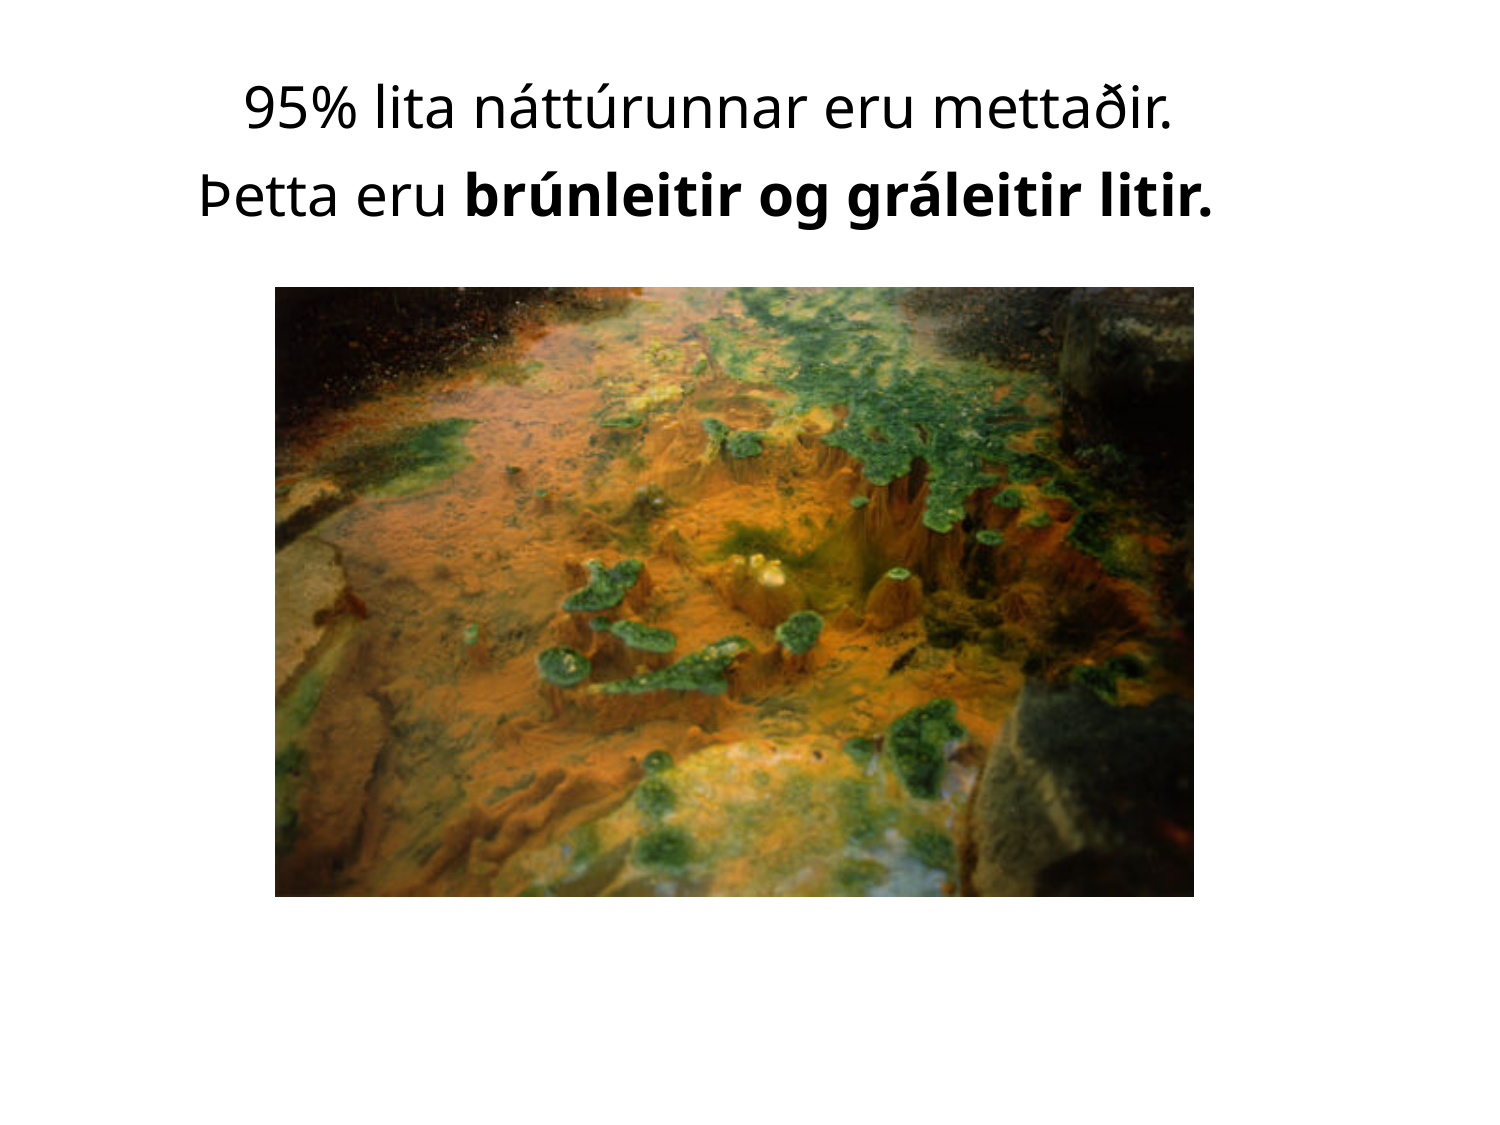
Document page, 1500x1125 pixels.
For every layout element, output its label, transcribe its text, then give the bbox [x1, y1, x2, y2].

picture [275, 287, 1194, 897]
text_box 95% lita náttúrunnar eru mettaðir. Þetta eru brúnleitir og gráleitir litir. [137, 62, 1375, 358]
